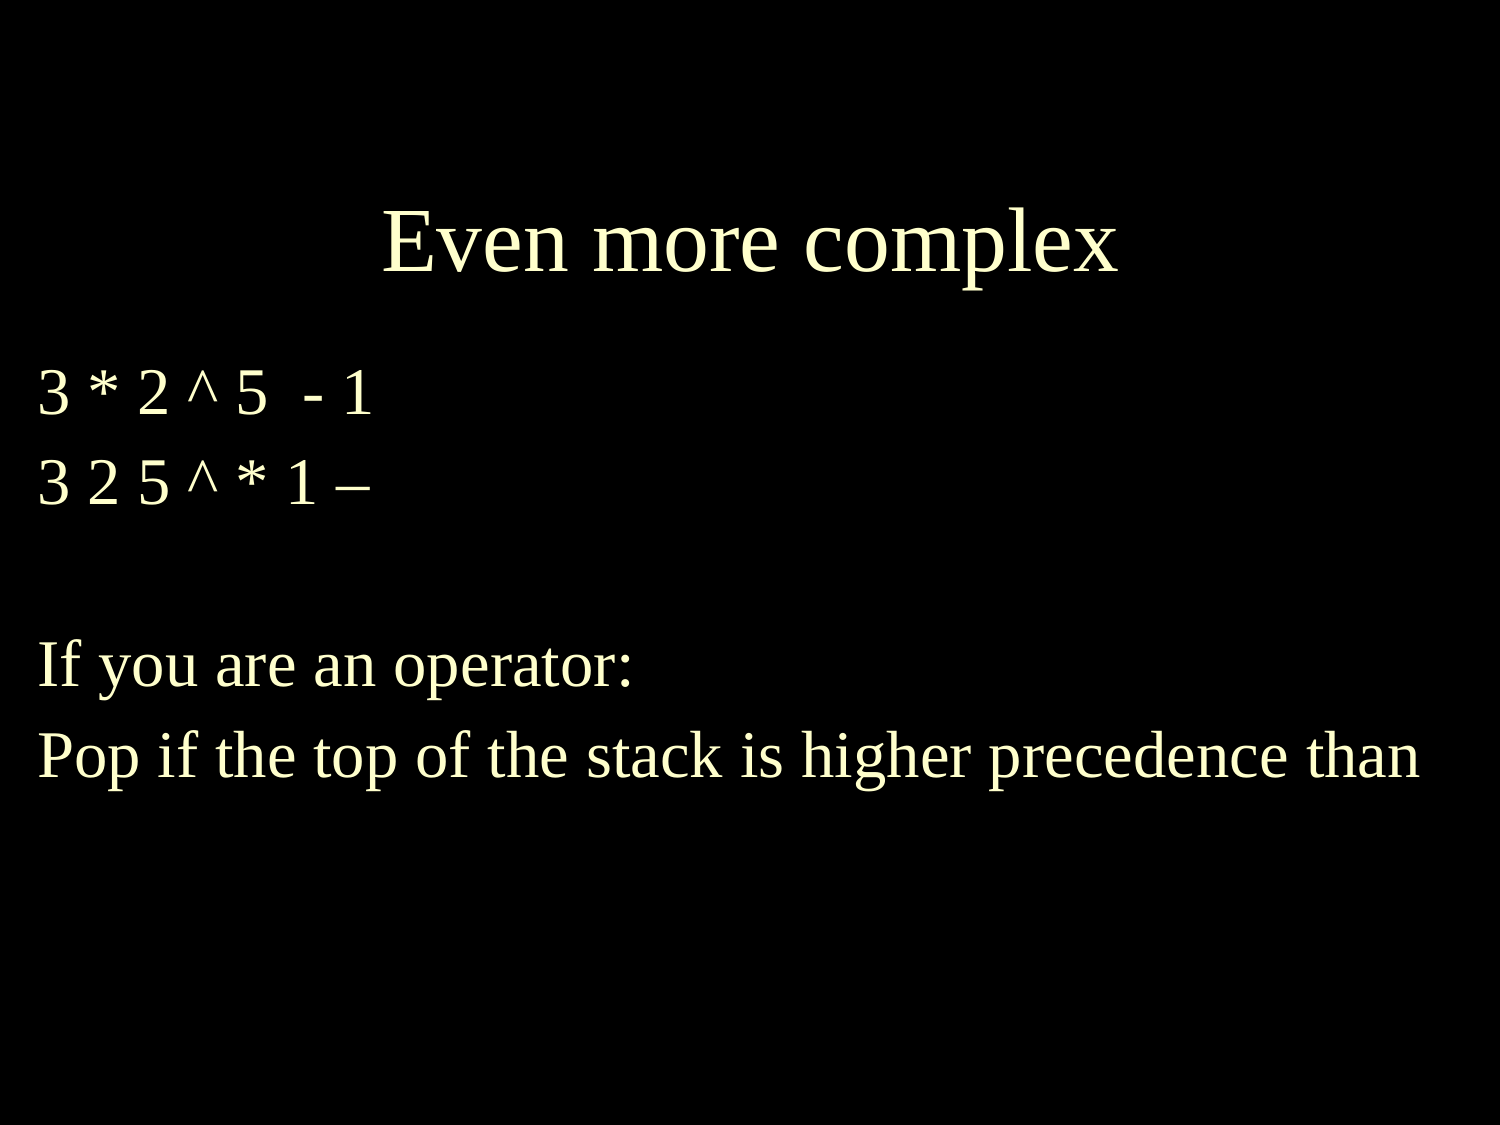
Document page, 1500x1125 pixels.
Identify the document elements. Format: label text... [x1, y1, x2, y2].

title Even more complex [22, 145, 1480, 336]
list 3 * 2 ^ 5 - 1 3 2 5 ^ * 1 – If you are an operator: Pop if the top of the stack is higher precedence than [22, 347, 1482, 1026]
